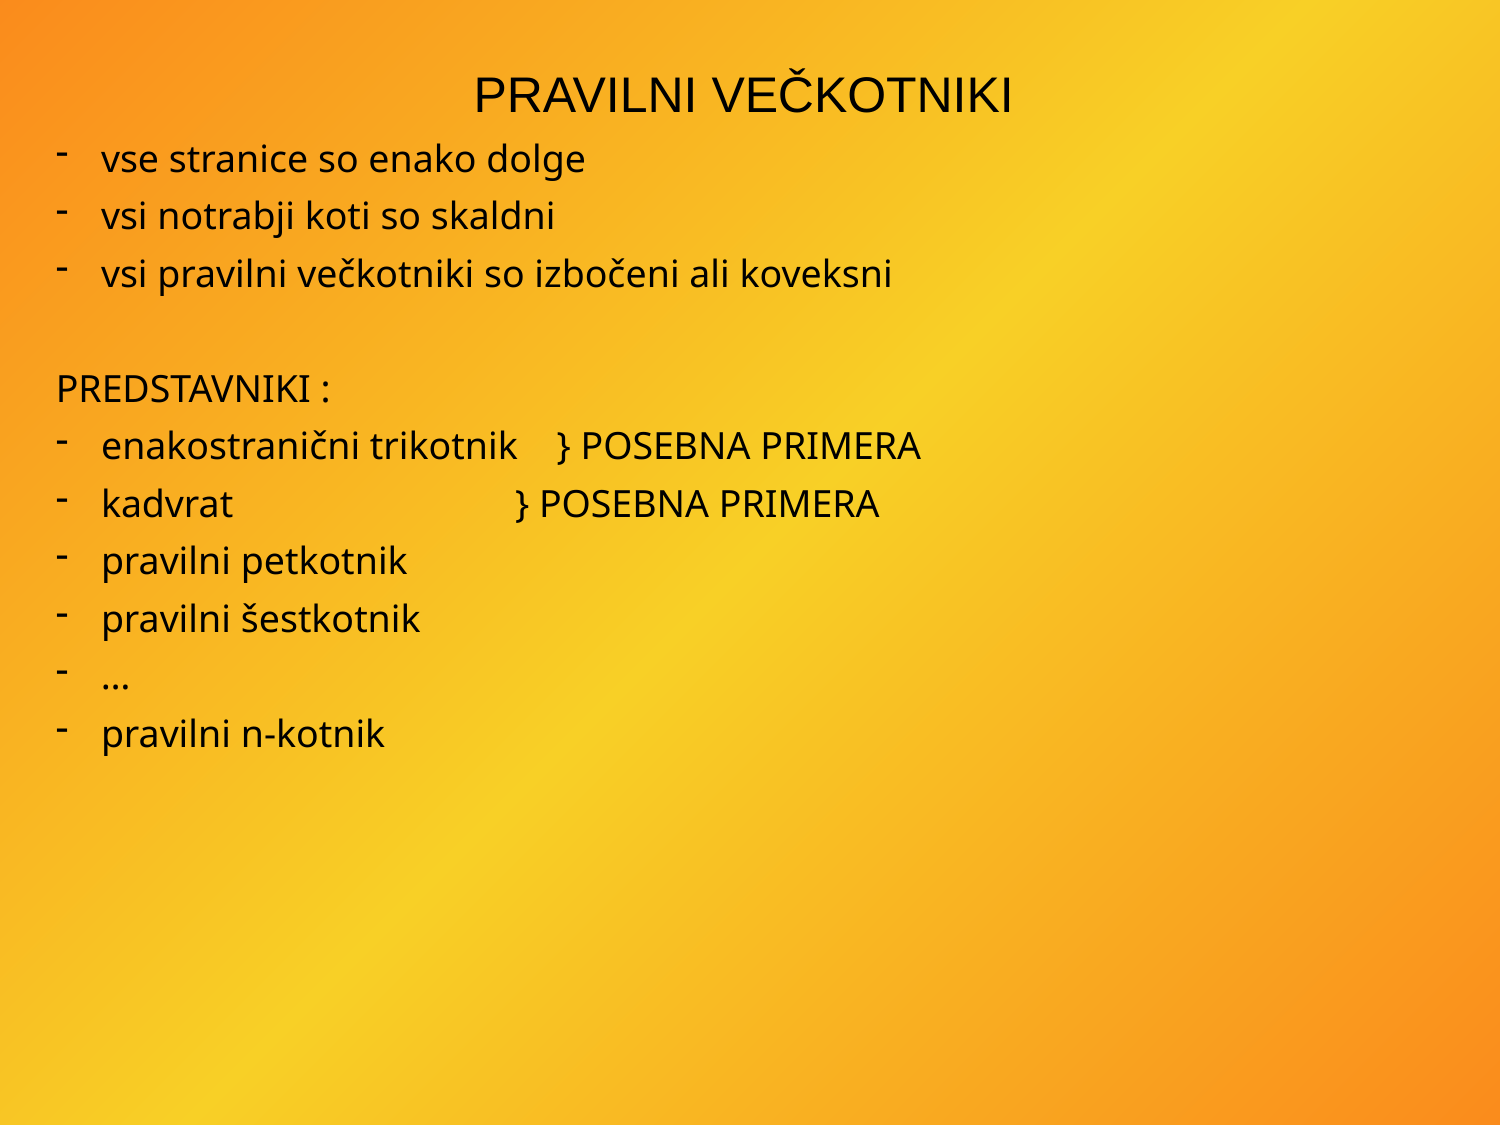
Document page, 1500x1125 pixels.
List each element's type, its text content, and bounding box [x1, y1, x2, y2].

text_box PRAVILNI VEČKOTNIKI vse stranice so enako dolge vsi notrabji koti so skaldni vsi pravilni večkotniki so izbočeni ali koveksni PREDSTAVNIKI : enakostranični trikotnik } POSEBNA PRIMERA kadvrat } POSEBNA PRIMERA pravilni petkotnik pravilni šestkotnik … pravilni n-kotnik [41, 54, 1447, 878]
